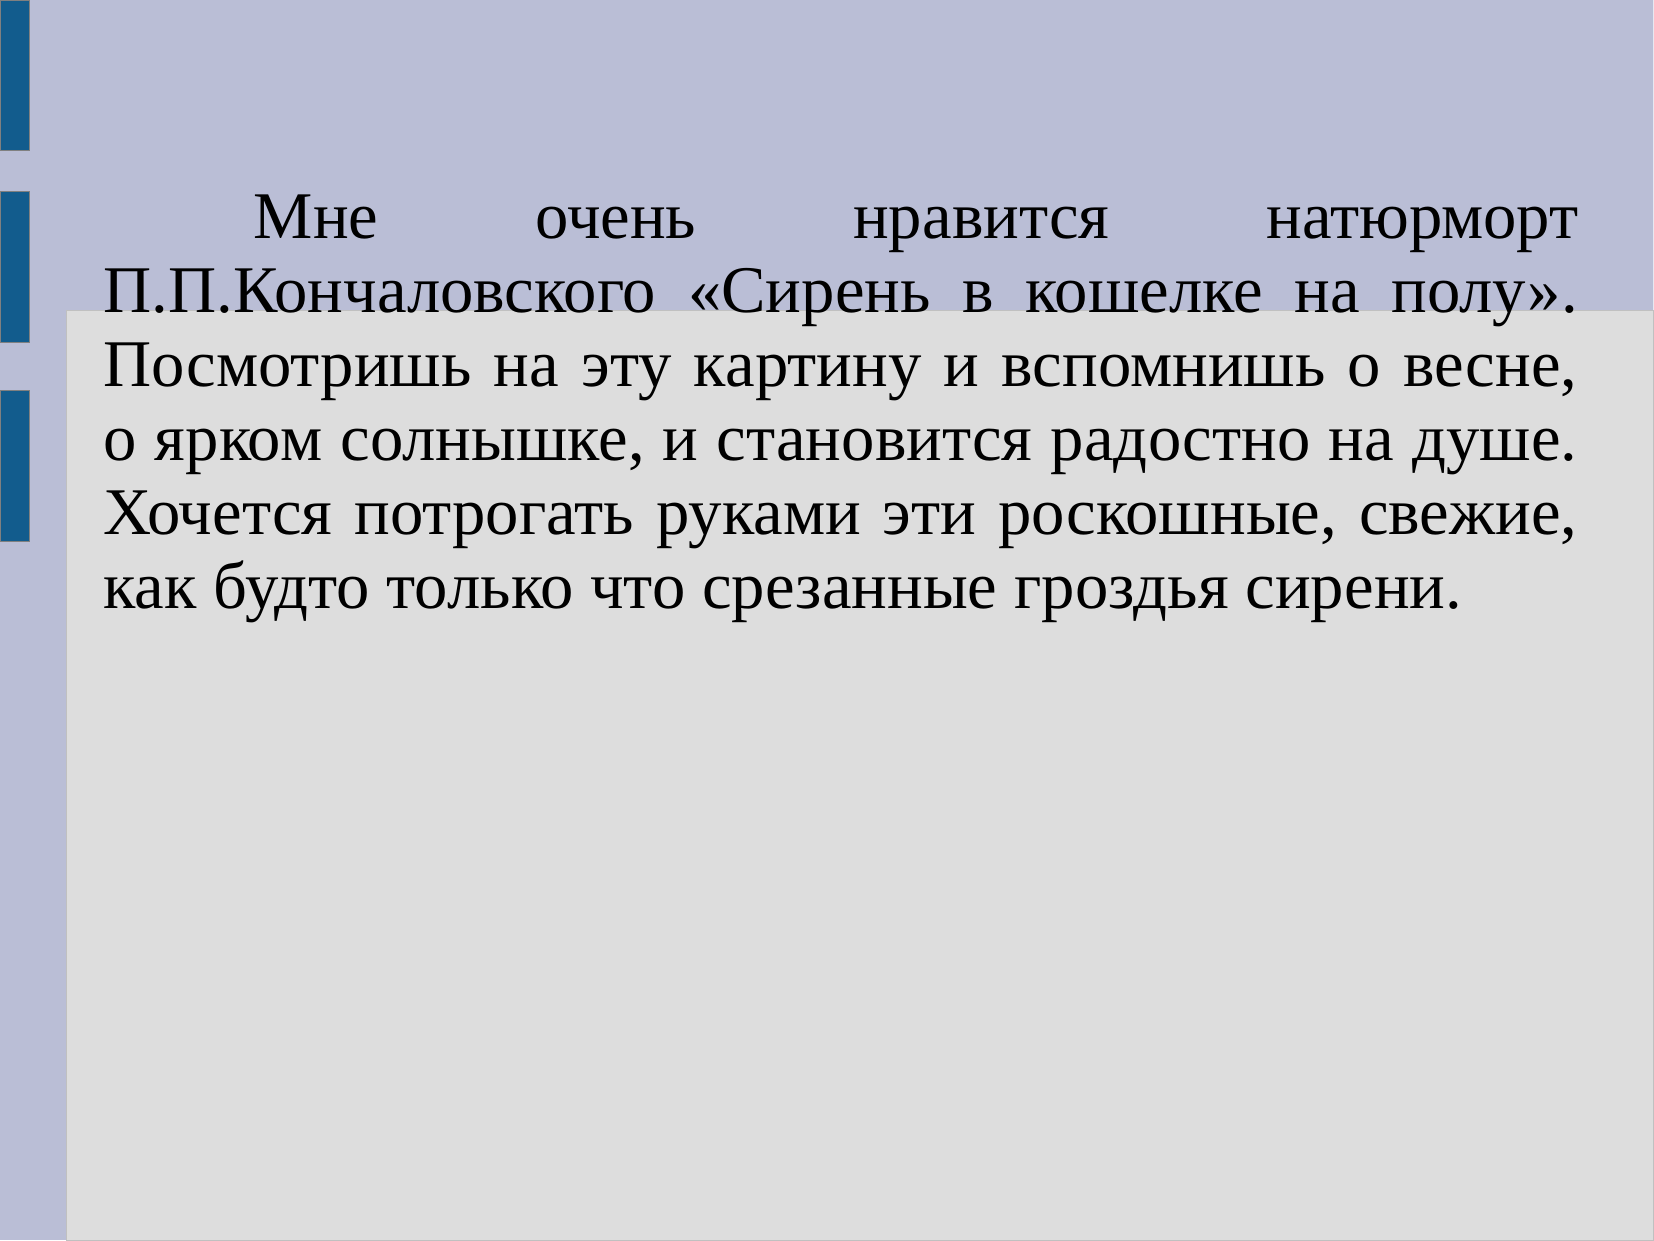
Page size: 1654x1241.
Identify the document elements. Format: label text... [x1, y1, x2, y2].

text_box Мне очень нравится натюрморт П.П.Кончаловского «Сирень в кошелке на полу». Посмотришь на эту картину и вспомнишь о весне, о ярком солнышке, и становится радостно на душе. Хочется потрогать руками эти роскошные, свежие, как будто только что срезанные гроздья сирени. [88, 29, 1595, 1093]
